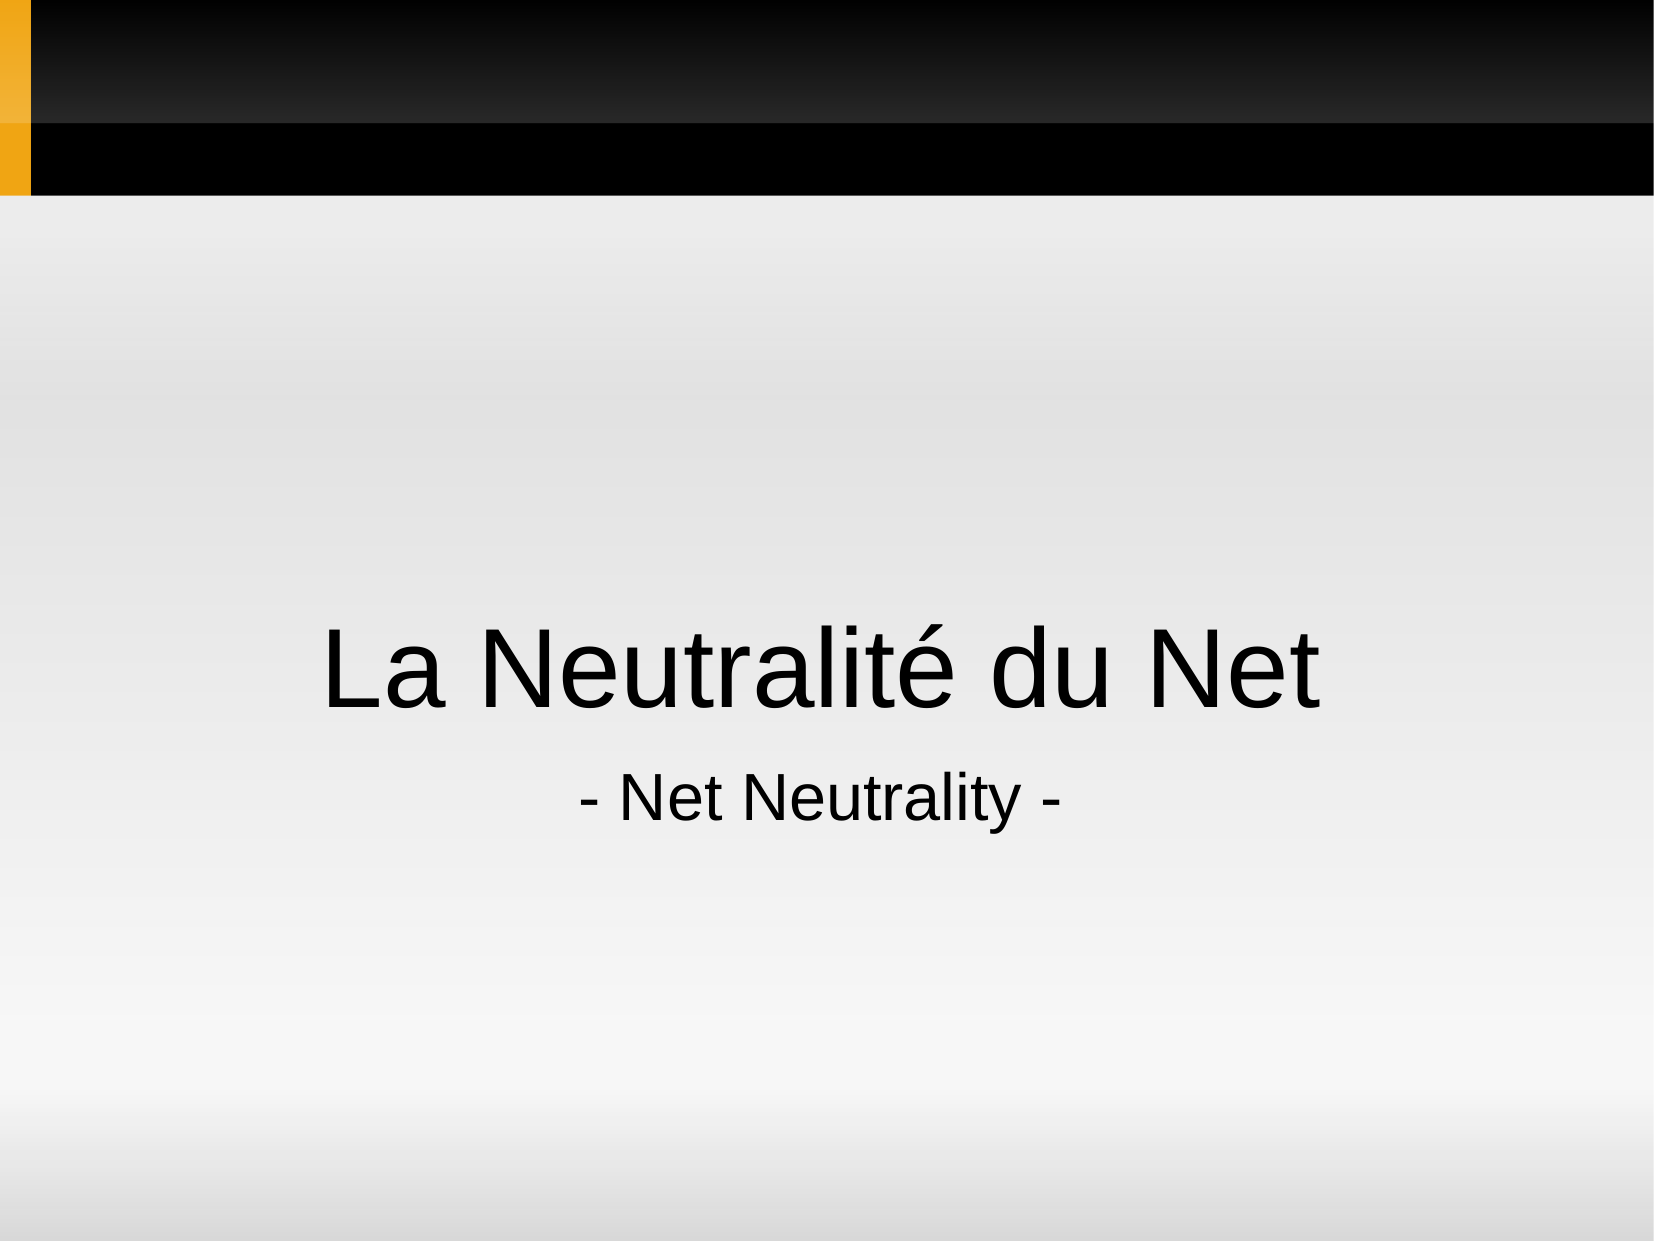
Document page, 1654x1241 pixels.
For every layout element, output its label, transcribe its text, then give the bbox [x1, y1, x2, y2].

picture [0, 0, 1654, 1241]
list La Neutralité du Net - Net Neutrality - [76, 295, 1565, 1114]
